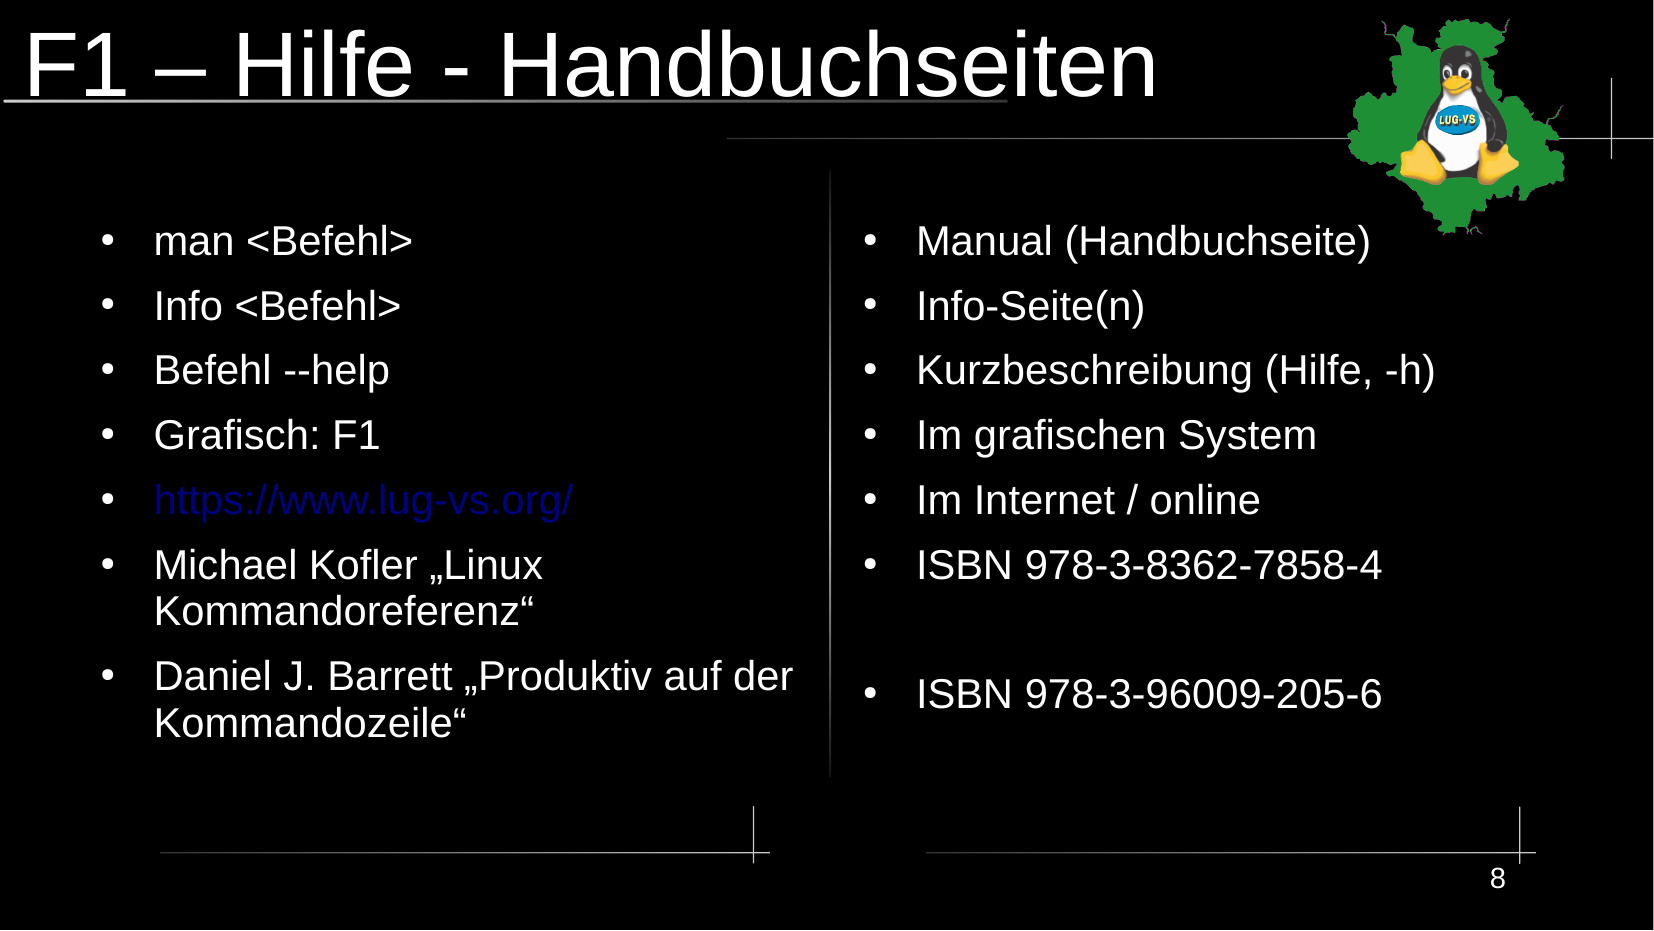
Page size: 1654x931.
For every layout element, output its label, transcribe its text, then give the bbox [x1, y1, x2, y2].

title F1 – Hilfe - Handbuchseiten [23, 11, 1589, 119]
picture [1341, 12, 1572, 237]
list man <Befehl> Info <Befehl> Befehl --help Grafisch: F1 https://www.lug-vs.org/ Michael Kofler „Linux Kommandoreferenz“ Daniel J. Barrett „Produktiv auf der Kommandozeile“ [82, 217, 809, 758]
list Manual (Handbuchseite) Info-Seite(n) Kurzbeschreibung (Hilfe, -h) Im grafischen System Im Internet / online ISBN 978-3-8362-7858-4 ISBN 978-3-96009-205-6 [845, 217, 1572, 758]
